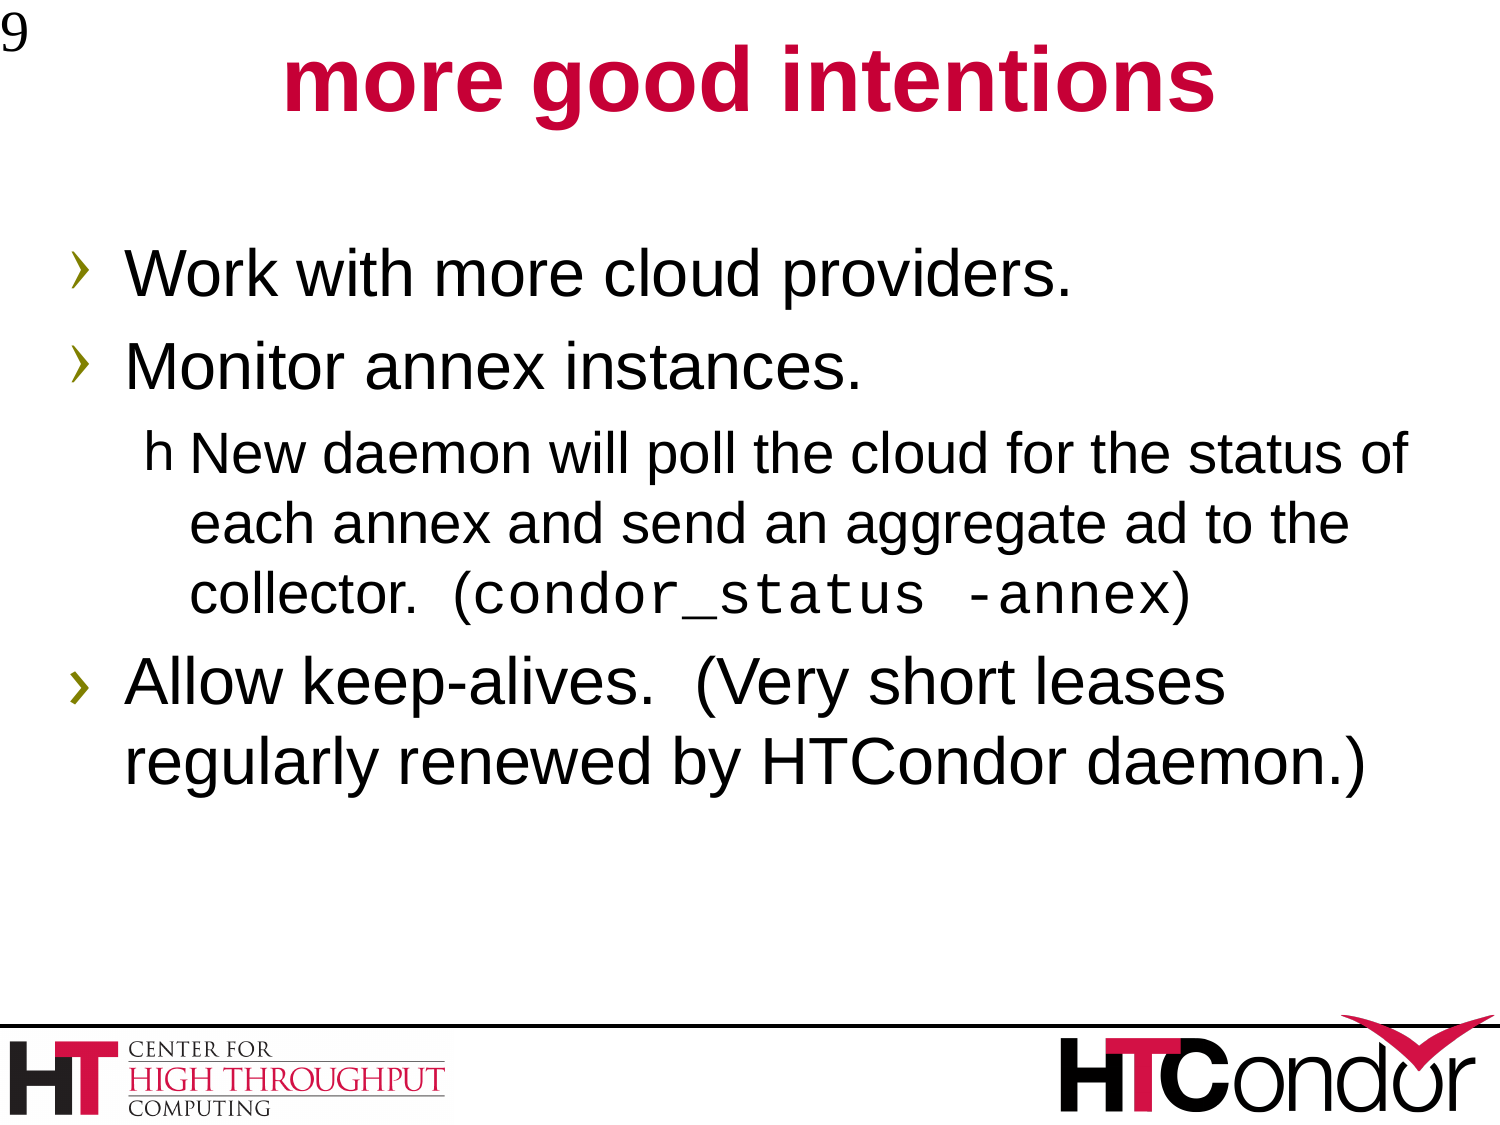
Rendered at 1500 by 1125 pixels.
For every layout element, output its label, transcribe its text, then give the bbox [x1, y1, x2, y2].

list Work with more cloud providers. Monitor annex instances. New daemon will poll the cloud for the status of each annex and send an aggregate ad to the collector. (condor_status -annex) Allow keep-alives. (Very short leases regularly renewed by HTCondor daemon.) [52, 222, 1431, 916]
title more good intentions [0, 0, 1500, 150]
picture [0, 1029, 454, 1125]
picture [1055, 1014, 1500, 1119]
